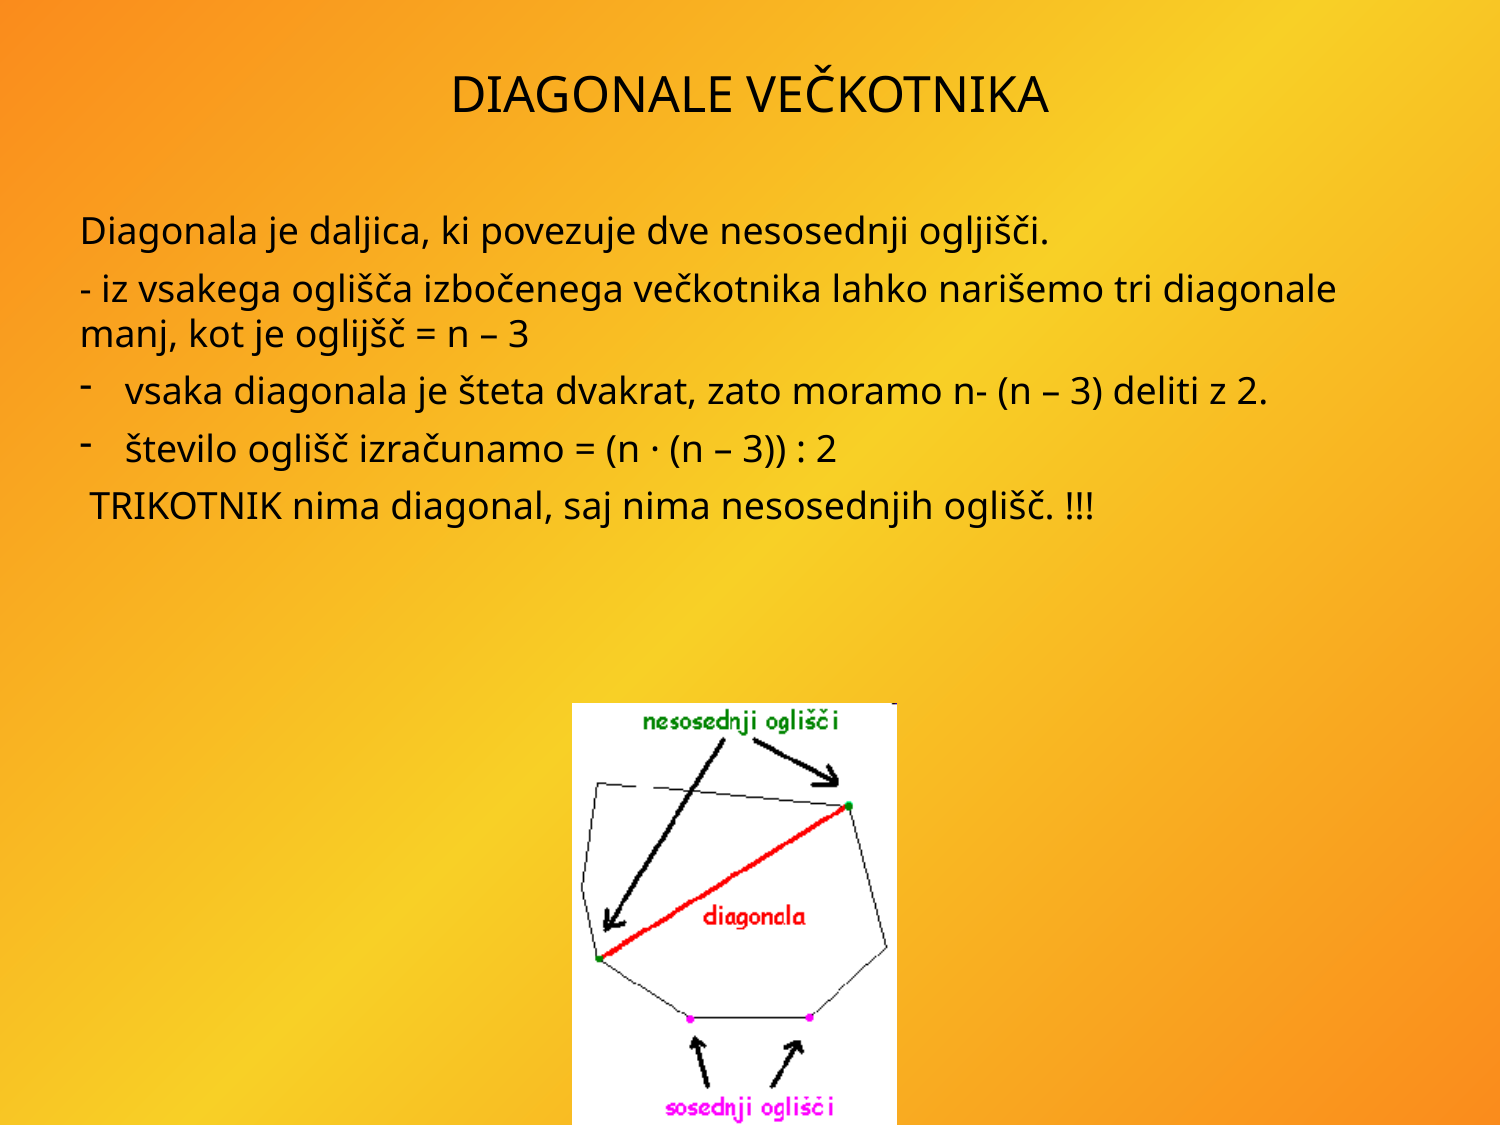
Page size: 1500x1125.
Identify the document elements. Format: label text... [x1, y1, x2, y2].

picture [572, 703, 897, 1125]
text_box DIAGONALE VEČKOTNIKA Diagonala je daljica, ki povezuje dve nesosednji ogljišči. - iz vsakega oglišča izbočenega večkotnika lahko narišemo tri diagonale manj, kot je oglijšč = n – 3 vsaka diagonala je šteta dvakrat, zato moramo n- (n – 3) deliti z 2. število oglišč izračunamo = (n · (n – 3)) : 2 TRIKOTNIK nima diagonal, saj nima nesosednjih oglišč. !!! [64, 54, 1436, 535]
